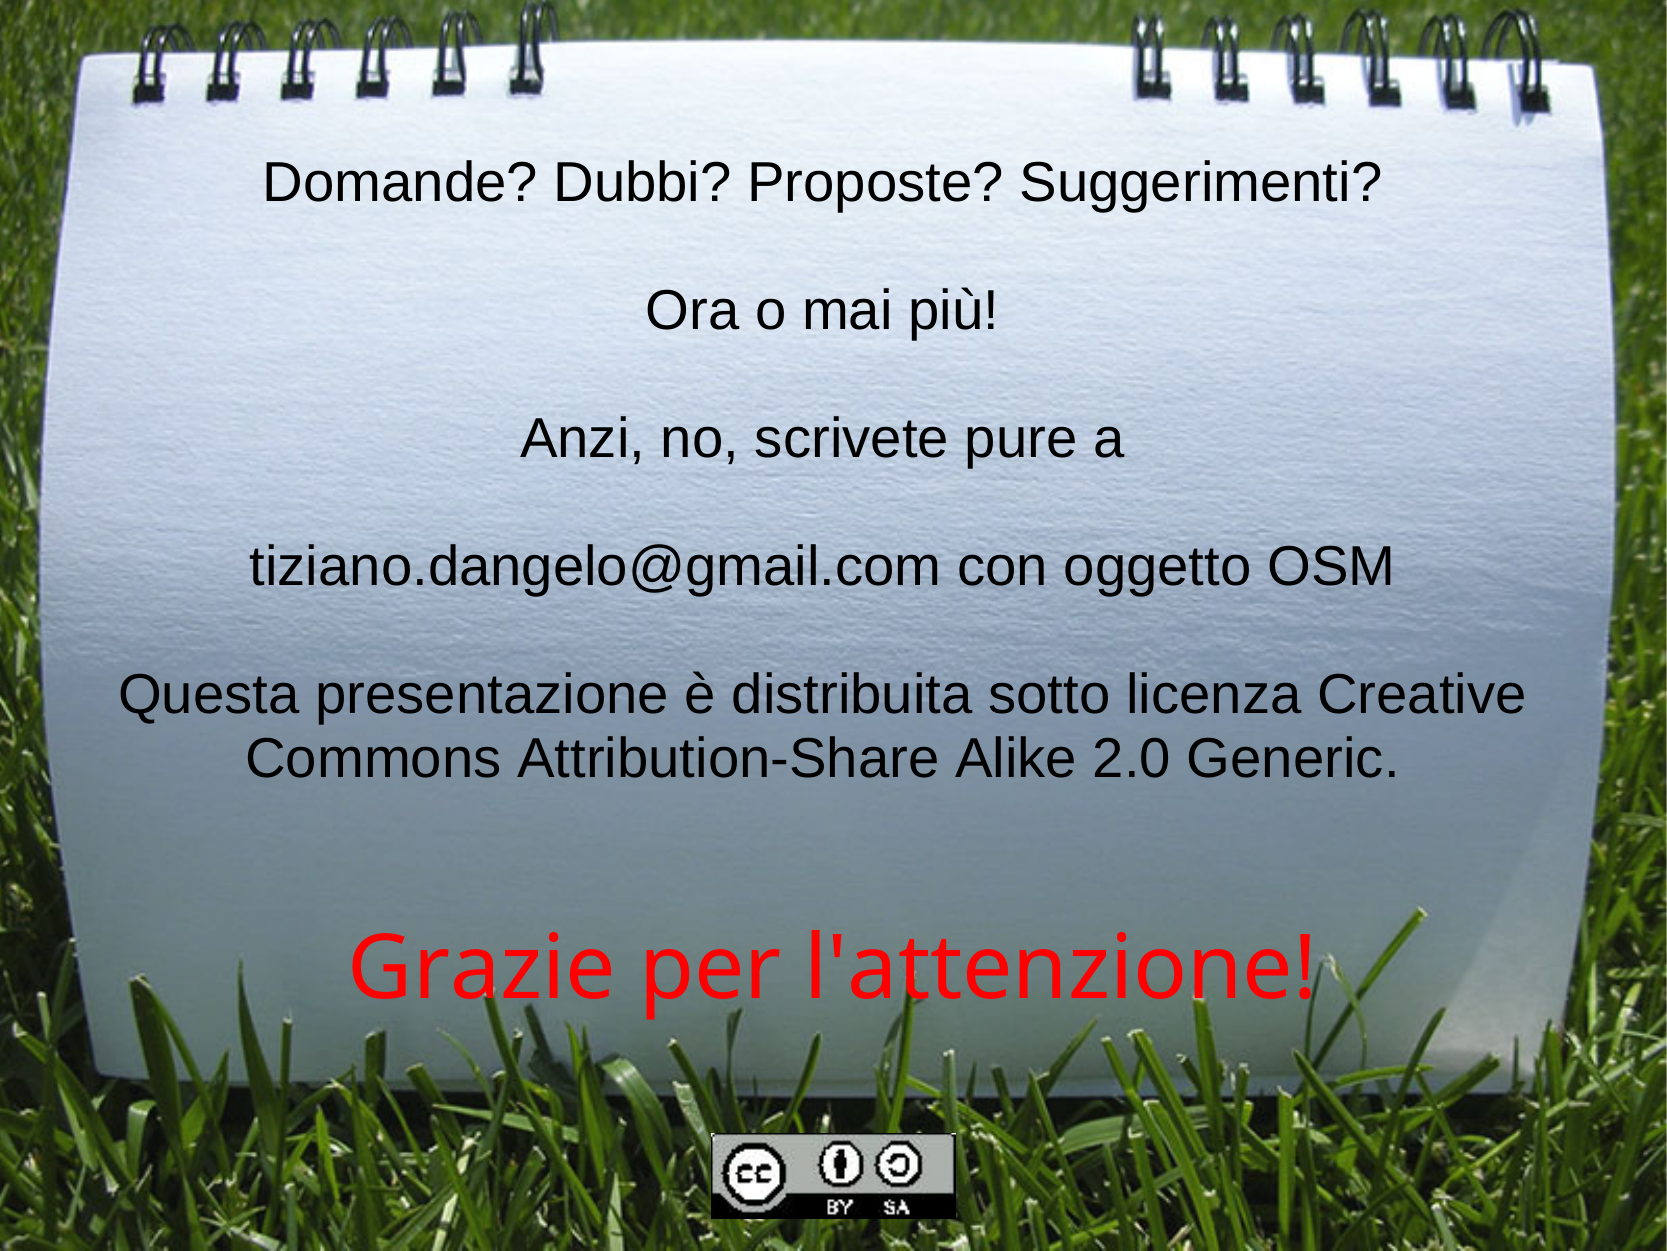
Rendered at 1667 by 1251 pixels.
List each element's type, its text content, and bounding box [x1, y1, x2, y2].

picture [0, 0, 1667, 1251]
list Domande? Dubbi? Proposte? Suggerimenti? Ora o mai più! Anzi, no, scrivete pure a tiziano.dangelo@gmail.com con oggetto OSM Questa presentazione è distribuita sotto licenza Creative Commons Attribution-Share Alike 2.0 Generic. [53, 149, 1592, 807]
title Grazie per l'attenzione! [40, 916, 1625, 1068]
